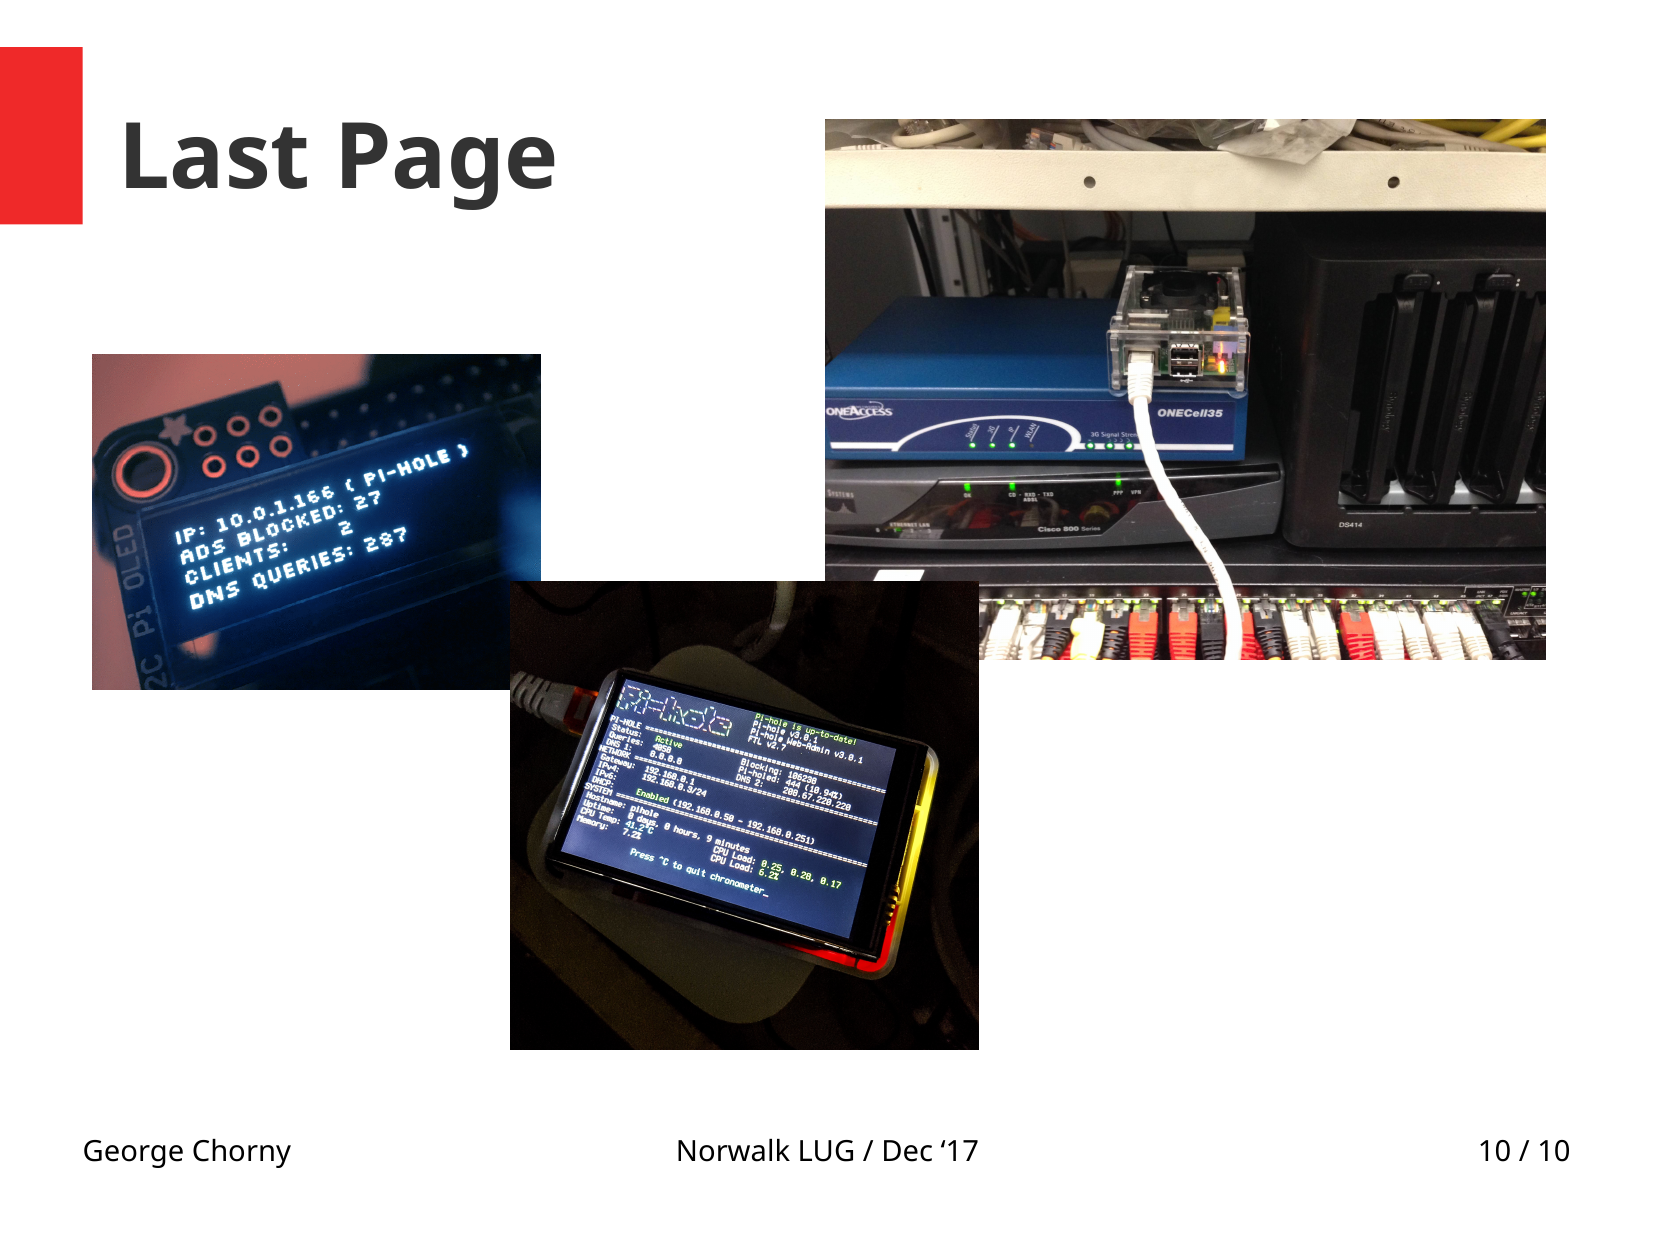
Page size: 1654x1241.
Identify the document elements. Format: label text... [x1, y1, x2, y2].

picture [92, 119, 1546, 1051]
title Last Page [118, 49, 1571, 257]
